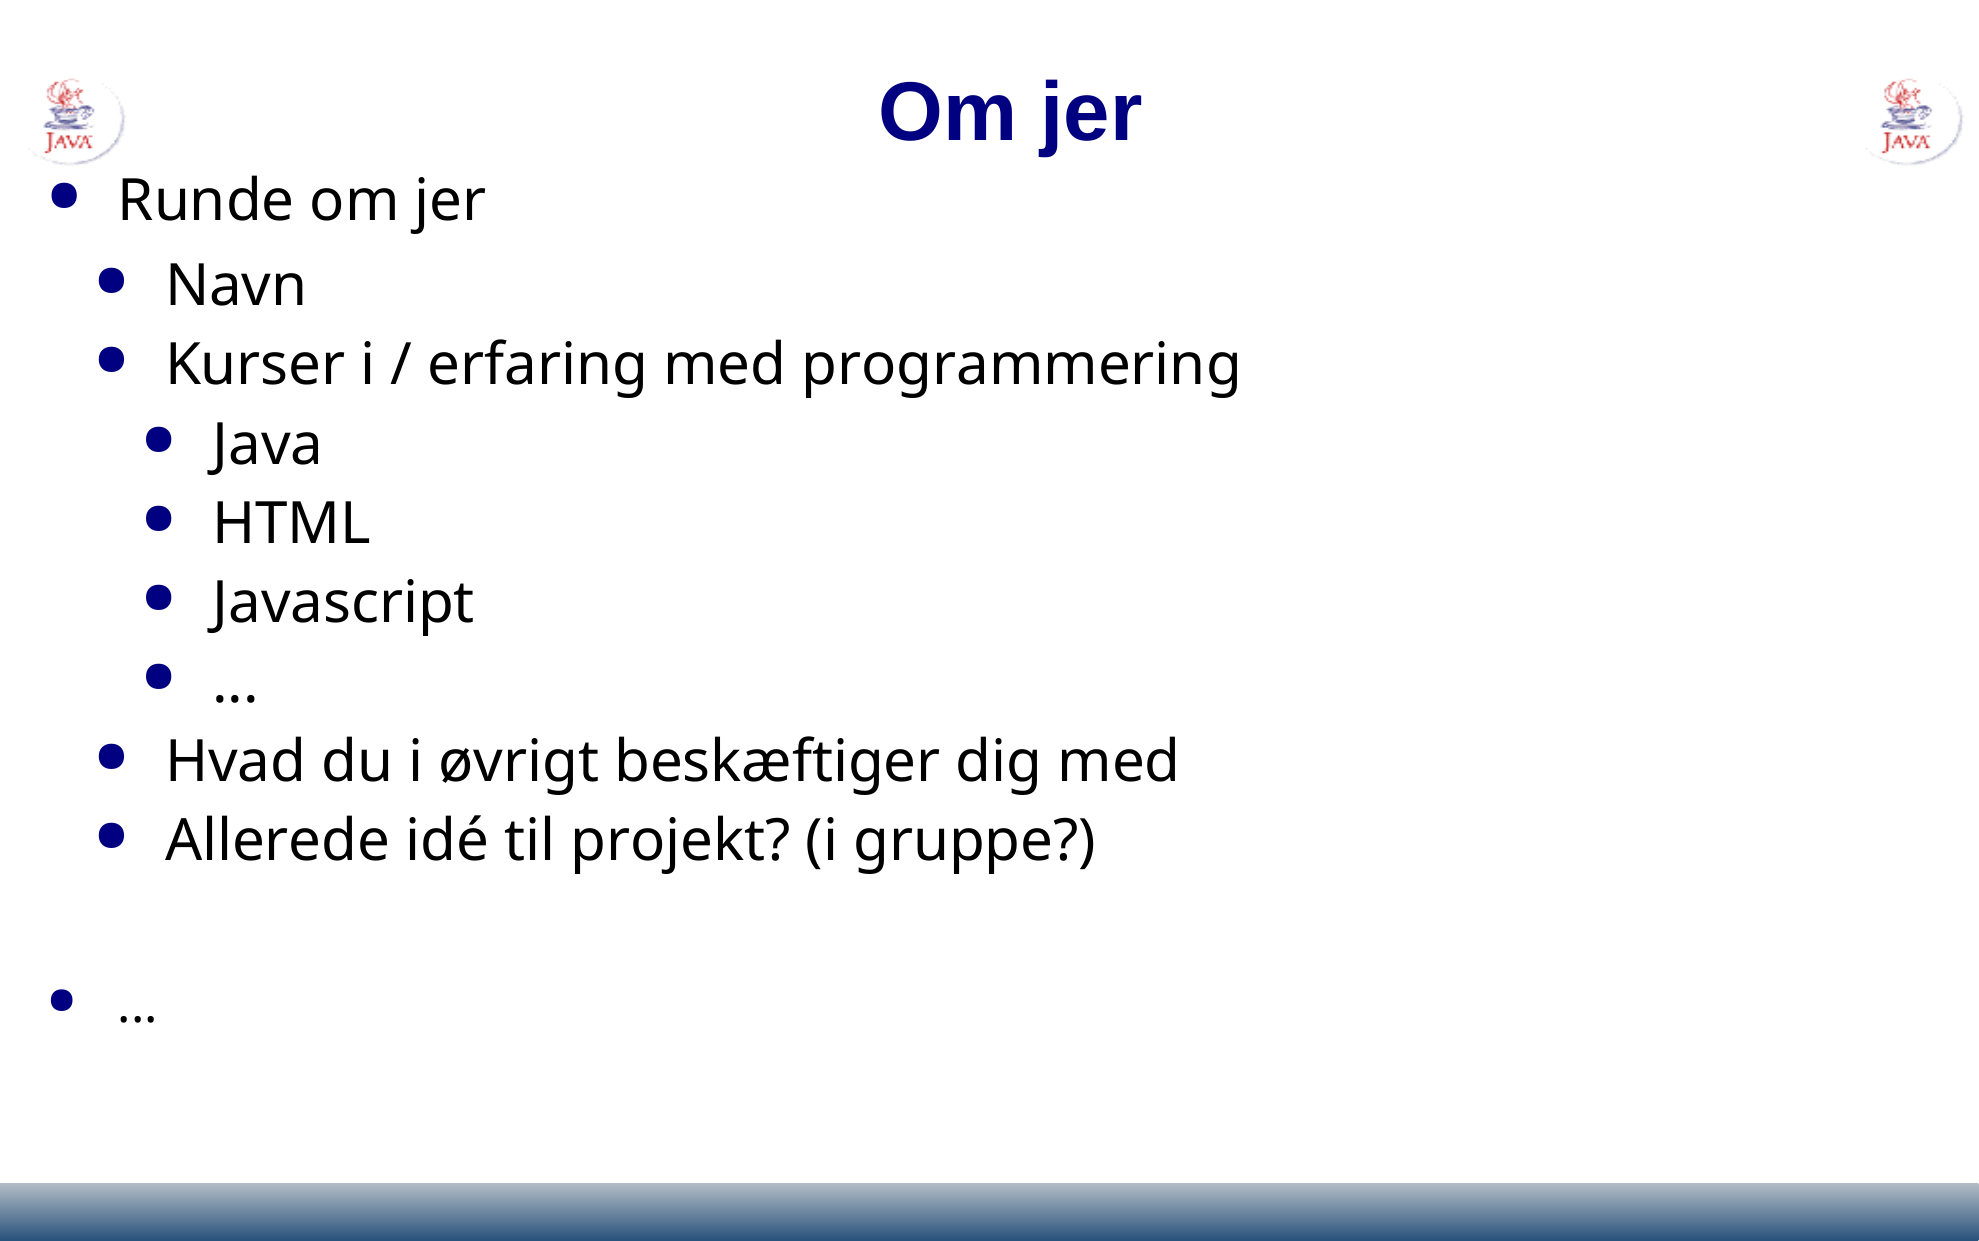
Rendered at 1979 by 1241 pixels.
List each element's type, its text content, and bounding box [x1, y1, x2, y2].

picture [1849, 71, 1968, 169]
title Om jer [186, 8, 1835, 158]
picture [12, 71, 130, 169]
list Runde om jer Navn Kurser i / erfaring med programmering Java HTML Javascript ... Hvad du i øvrigt beskæftiger dig med Allerede idé til projekt? (i gruppe?) ... [35, 158, 1912, 1172]
